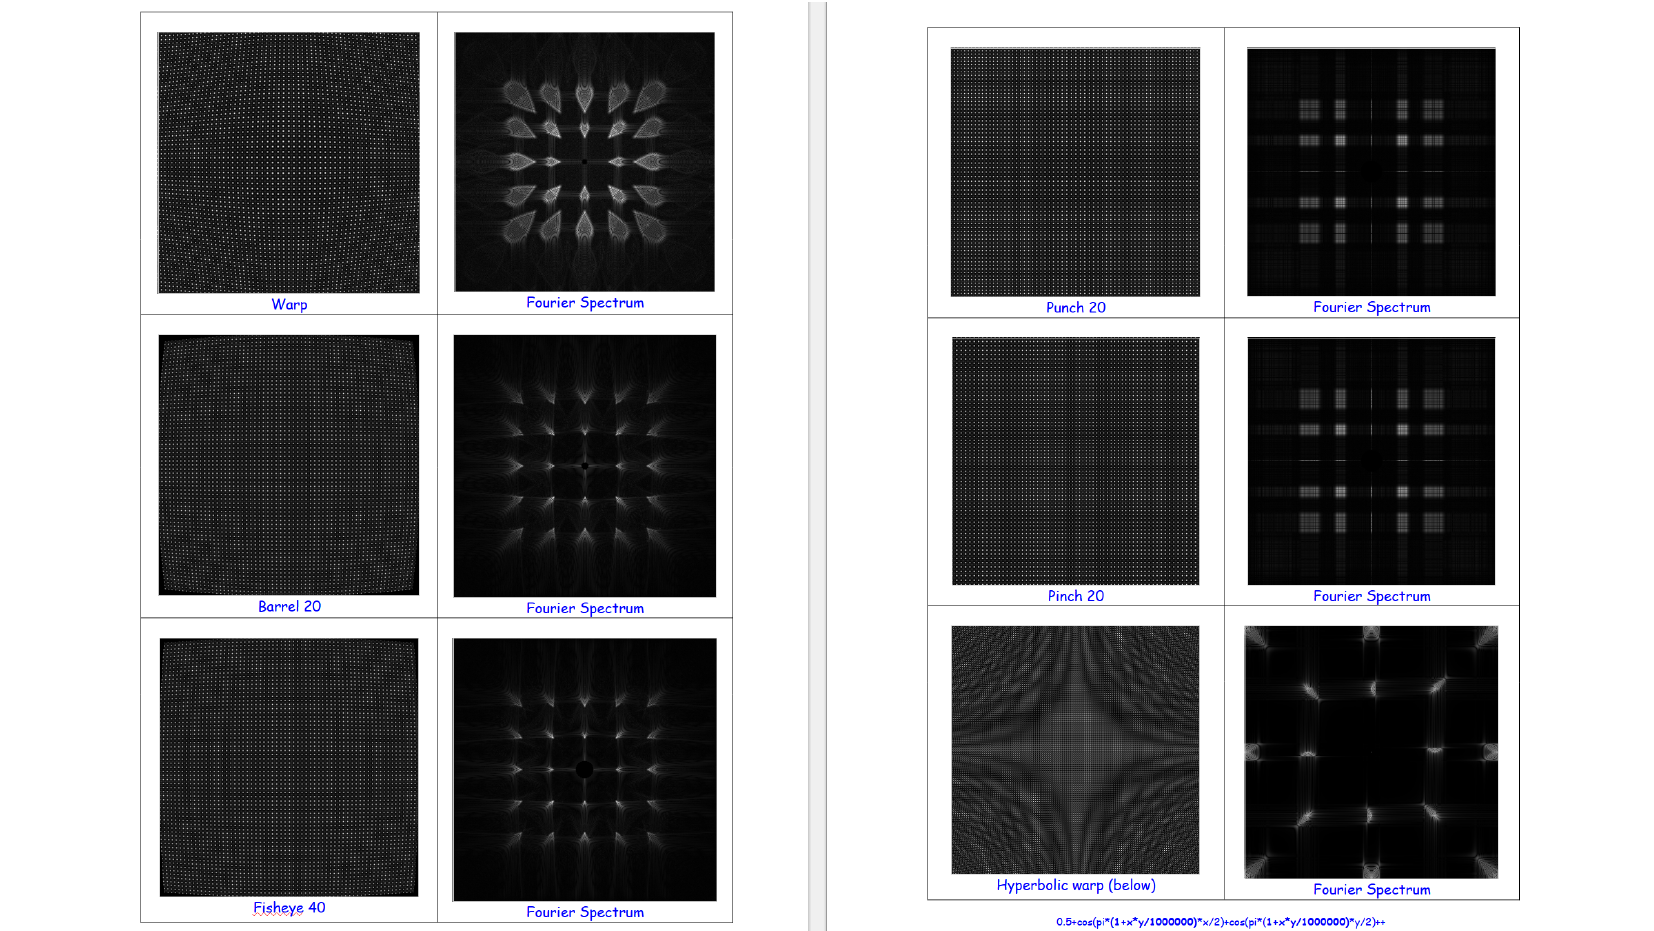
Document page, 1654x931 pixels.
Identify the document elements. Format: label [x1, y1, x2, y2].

picture [130, 2, 1528, 931]
